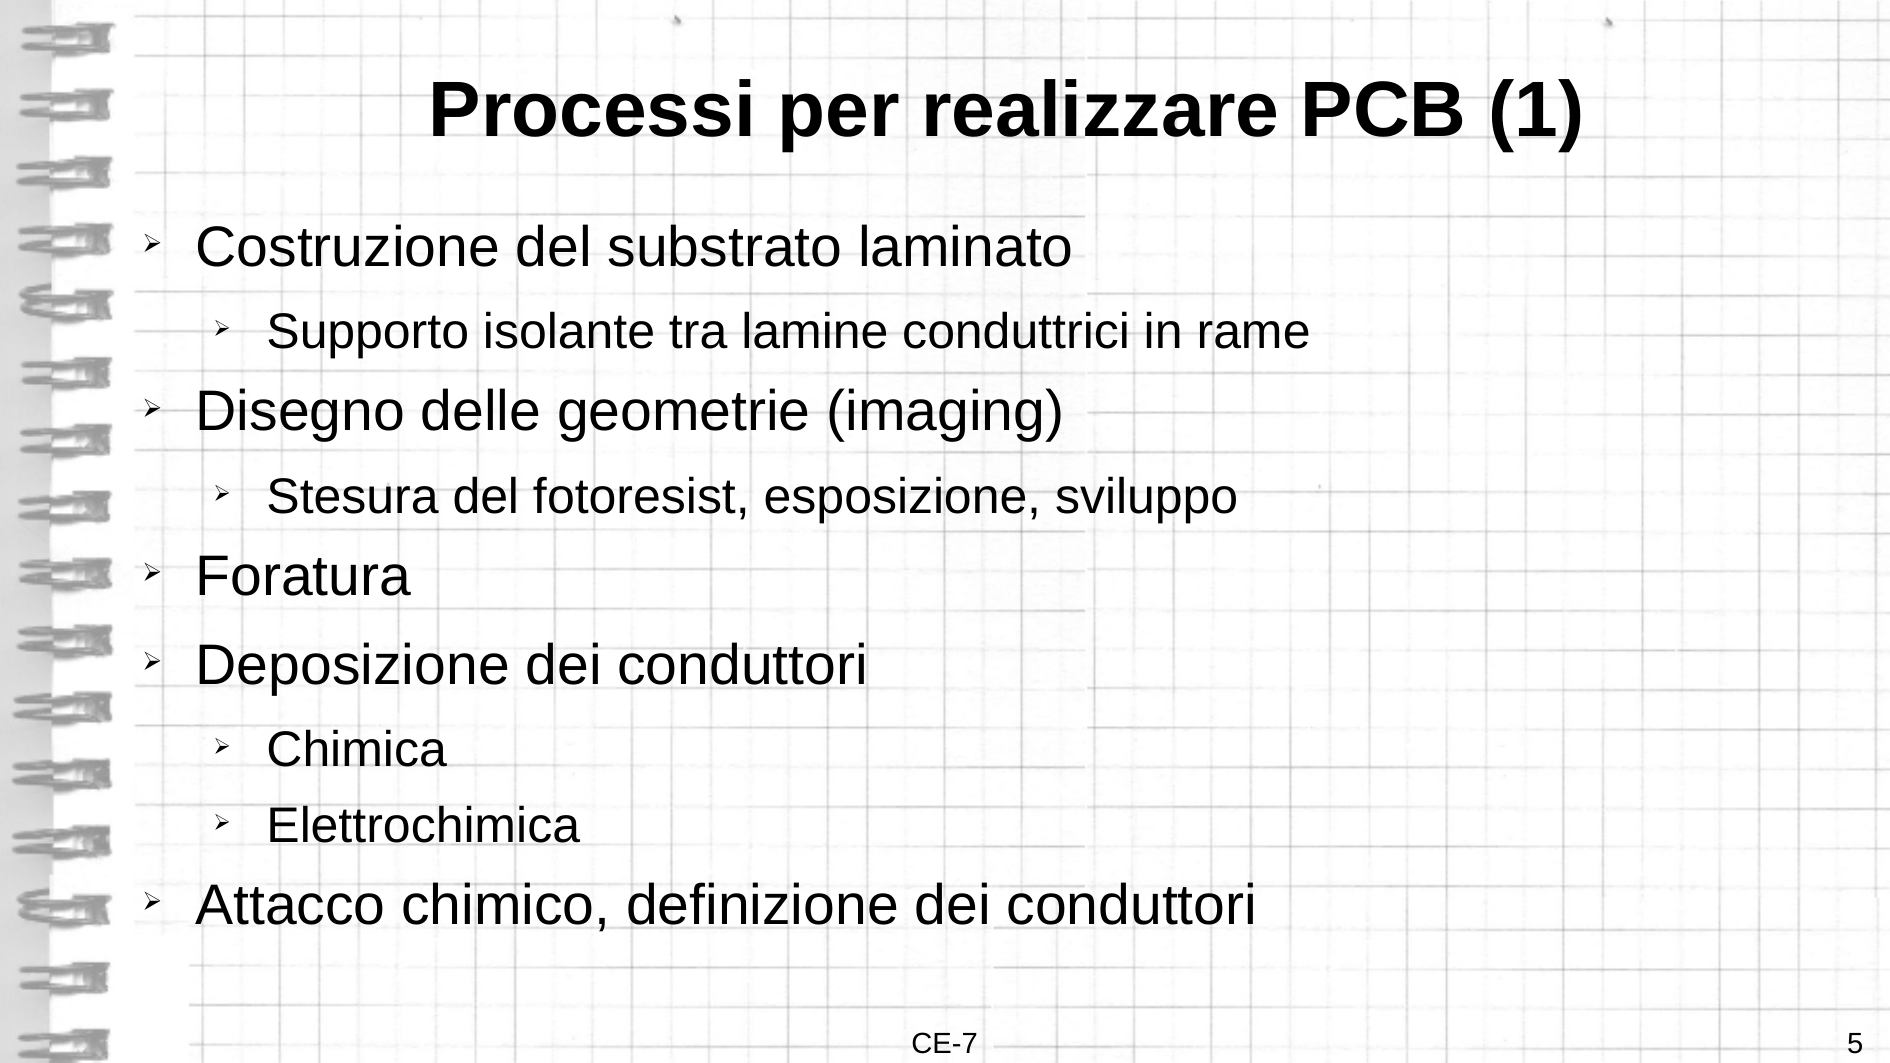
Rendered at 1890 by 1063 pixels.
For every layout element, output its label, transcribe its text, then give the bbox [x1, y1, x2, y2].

title Processi per realizzare PCB (1) [124, 20, 1890, 198]
picture [0, 0, 1890, 1063]
list Costruzione del substrato laminato Supporto isolante tra lamine conduttrici in rame Disegno delle geometrie (imaging) Stesura del fotoresist, esposizione, sviluppo Foratura Deposizione dei conduttori Chimica Elettrochimica Attacco chimico, definizione dei conduttori [124, 214, 1890, 937]
